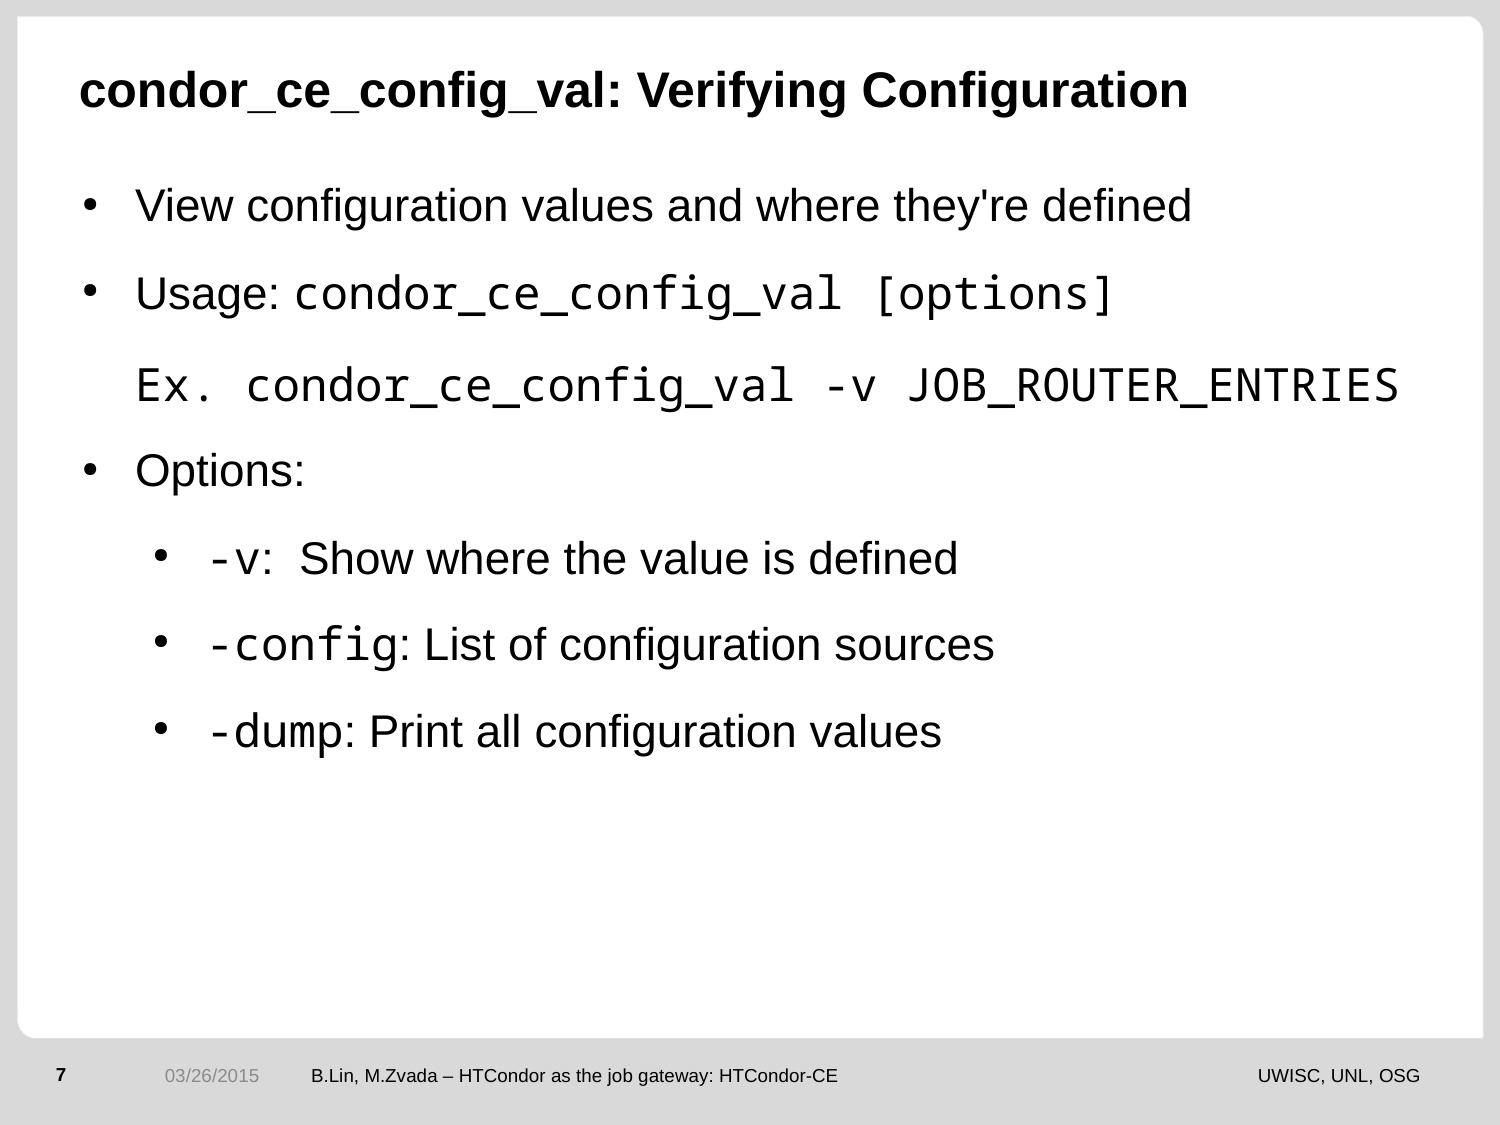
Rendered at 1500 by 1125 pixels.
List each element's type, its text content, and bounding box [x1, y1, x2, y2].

list View configuration values and where they're defined Usage: condor_ce_config_val [options] Ex. condor_ce_config_val -v JOB_ROUTER_ENTRIES Options: -v: Show where the value is defined -config: List of configuration sources -dump: Print all configuration values [64, 179, 1436, 890]
title condor_ce_config_val: Verifying Configuration [64, 54, 1216, 147]
picture [0, 0, 1500, 1125]
